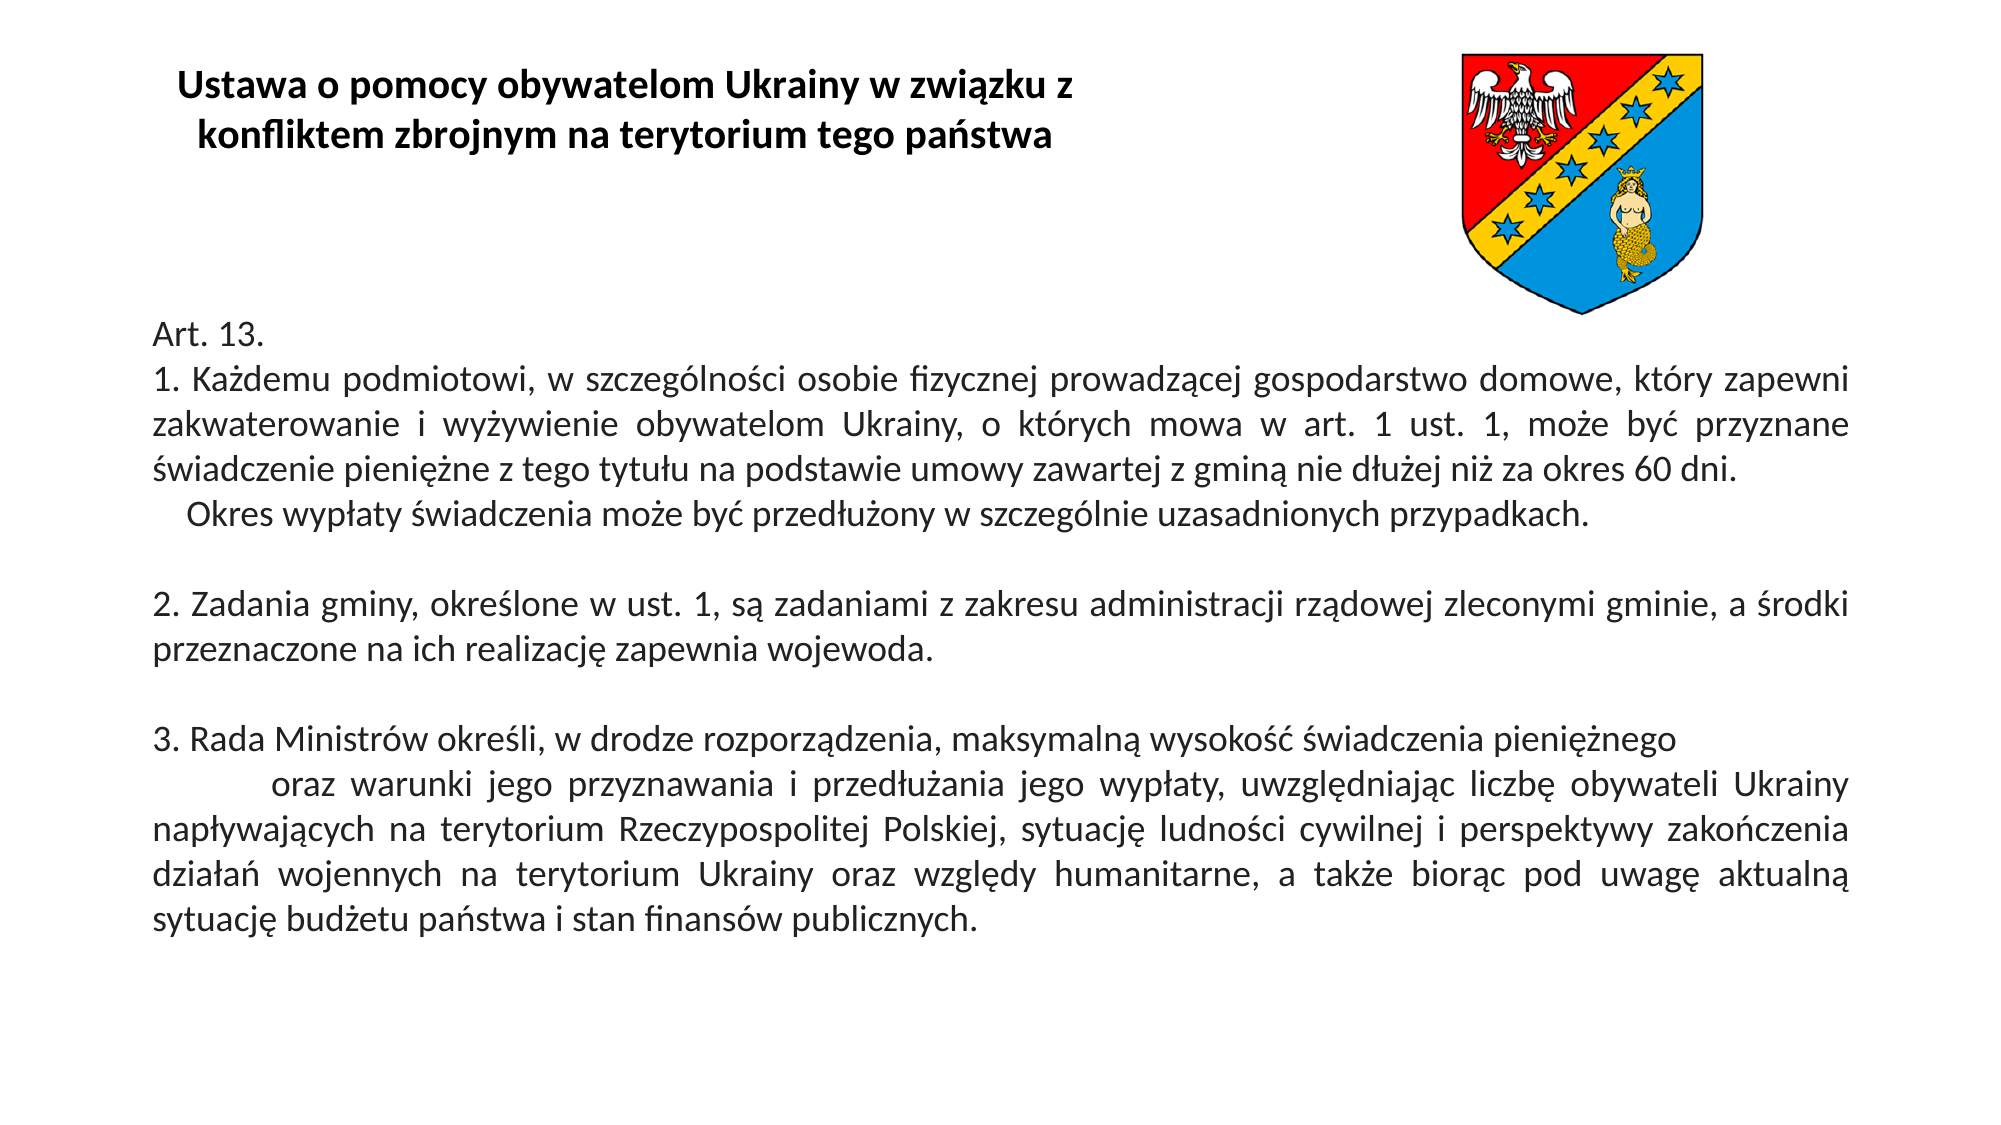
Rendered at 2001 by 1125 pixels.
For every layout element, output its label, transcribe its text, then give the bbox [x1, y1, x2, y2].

text_box Art. 13. 1. Każdemu podmiotowi, w szczególności osobie fizycznej prowadzącej gospodarstwo domowe, który zapewni zakwaterowanie i wyżywienie obywatelom Ukrainy, o których mowa w art. 1 ust. 1, może być przyznane świadczenie pieniężne z tego tytułu na podstawie umowy zawartej z gminą nie dłużej niż za okres 60 dni. Okres wypłaty świadczenia może być przedłużony w szczególnie uzasadnionych przypadkach. 2. Zadania gminy, określone w ust. 1, są zadaniami z zakresu administracji rządowej zleconymi gminie, a środki przeznaczone na ich realizację zapewnia wojewoda. 3. Rada Ministrów określi, w drodze rozporządzenia, maksymalną wysokość świadczenia pieniężnego oraz warunki jego przyznawania i przedłużania jego wypłaty, uwzględniając liczbę obywateli Ukrainy napływających na terytorium Rzeczypospolitej Polskiej, sytuację ludności cywilnej i perspektywy zakończenia działań wojennych na terytorium Ukrainy oraz względy humanitarne, a także biorąc pod uwagę aktualną sytuację budżetu państwa i stan finansów publicznych. [137, 300, 1867, 1044]
picture [1457, 49, 1707, 319]
text_box Ustawa o pomocy obywatelom Ukrainy w związku z konfliktem zbrojnym na terytorium tego państwa [137, 49, 1114, 166]
